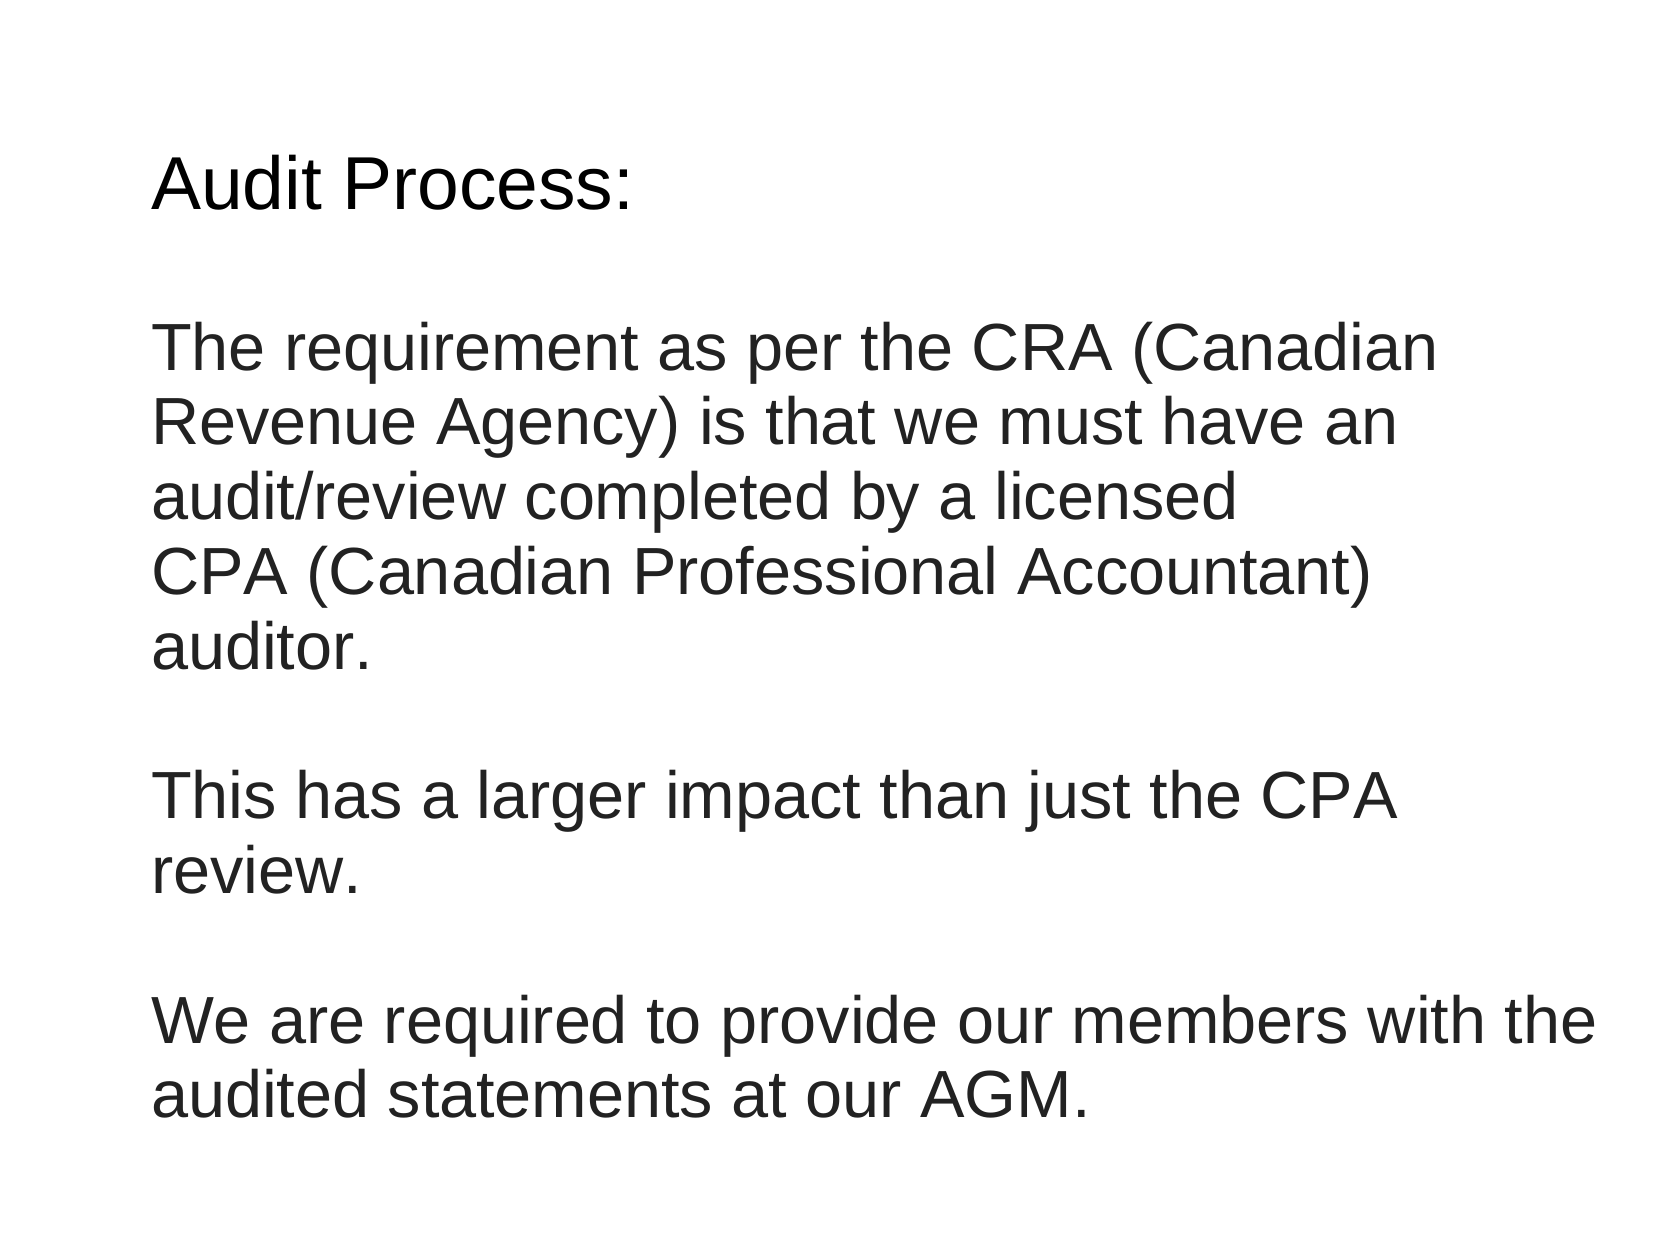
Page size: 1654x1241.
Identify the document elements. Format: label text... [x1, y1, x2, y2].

text_box Audit Process: The requirement as per the CRA (Canadian Revenue Agency) is that we must have an audit/review completed by a licensed CPA (Canadian Professional Accountant) auditor. This has a larger impact than just the CPA review. We are required to provide our members with the audited statements at our AGM. [136, 134, 1616, 1241]
